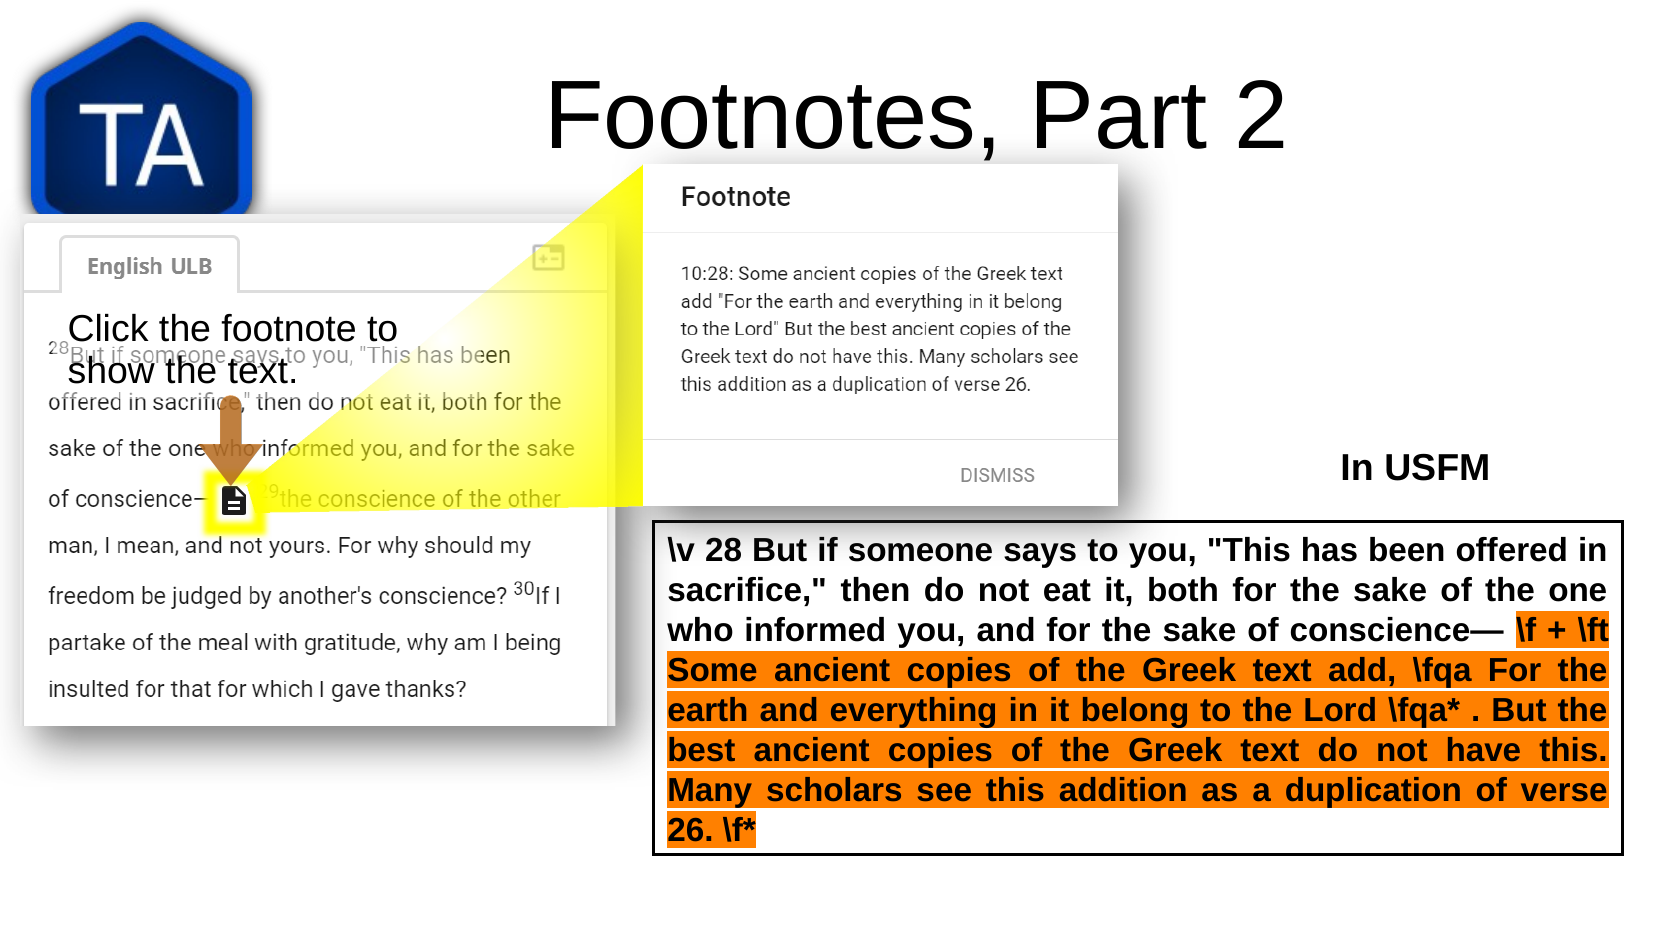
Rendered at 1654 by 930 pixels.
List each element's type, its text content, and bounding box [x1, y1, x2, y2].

picture [240, 399, 350, 468]
text_box Click the footnote to show the text. [52, 300, 473, 399]
text_box [266, 164, 643, 512]
picture [221, 488, 249, 518]
text_box \v 28 But if someone says to you, "This has been offered in sacrifice," then do not eat it, both for the sake of the one who informed you, and for the sake of conscience— \f + \ft Some ancient copies of the Greek text add, \fqa For the earth and everything in it belong to the Lord \fqa* . But the best ancient copies of the Greek text do not have this. Many scholars see this addition as a duplication of verse 26. \f* [653, 521, 1623, 855]
text_box In USFM [1325, 438, 1508, 496]
title Footnotes, Part 2 [263, 37, 1571, 193]
picture [643, 164, 1118, 506]
picture [20, 22, 616, 726]
